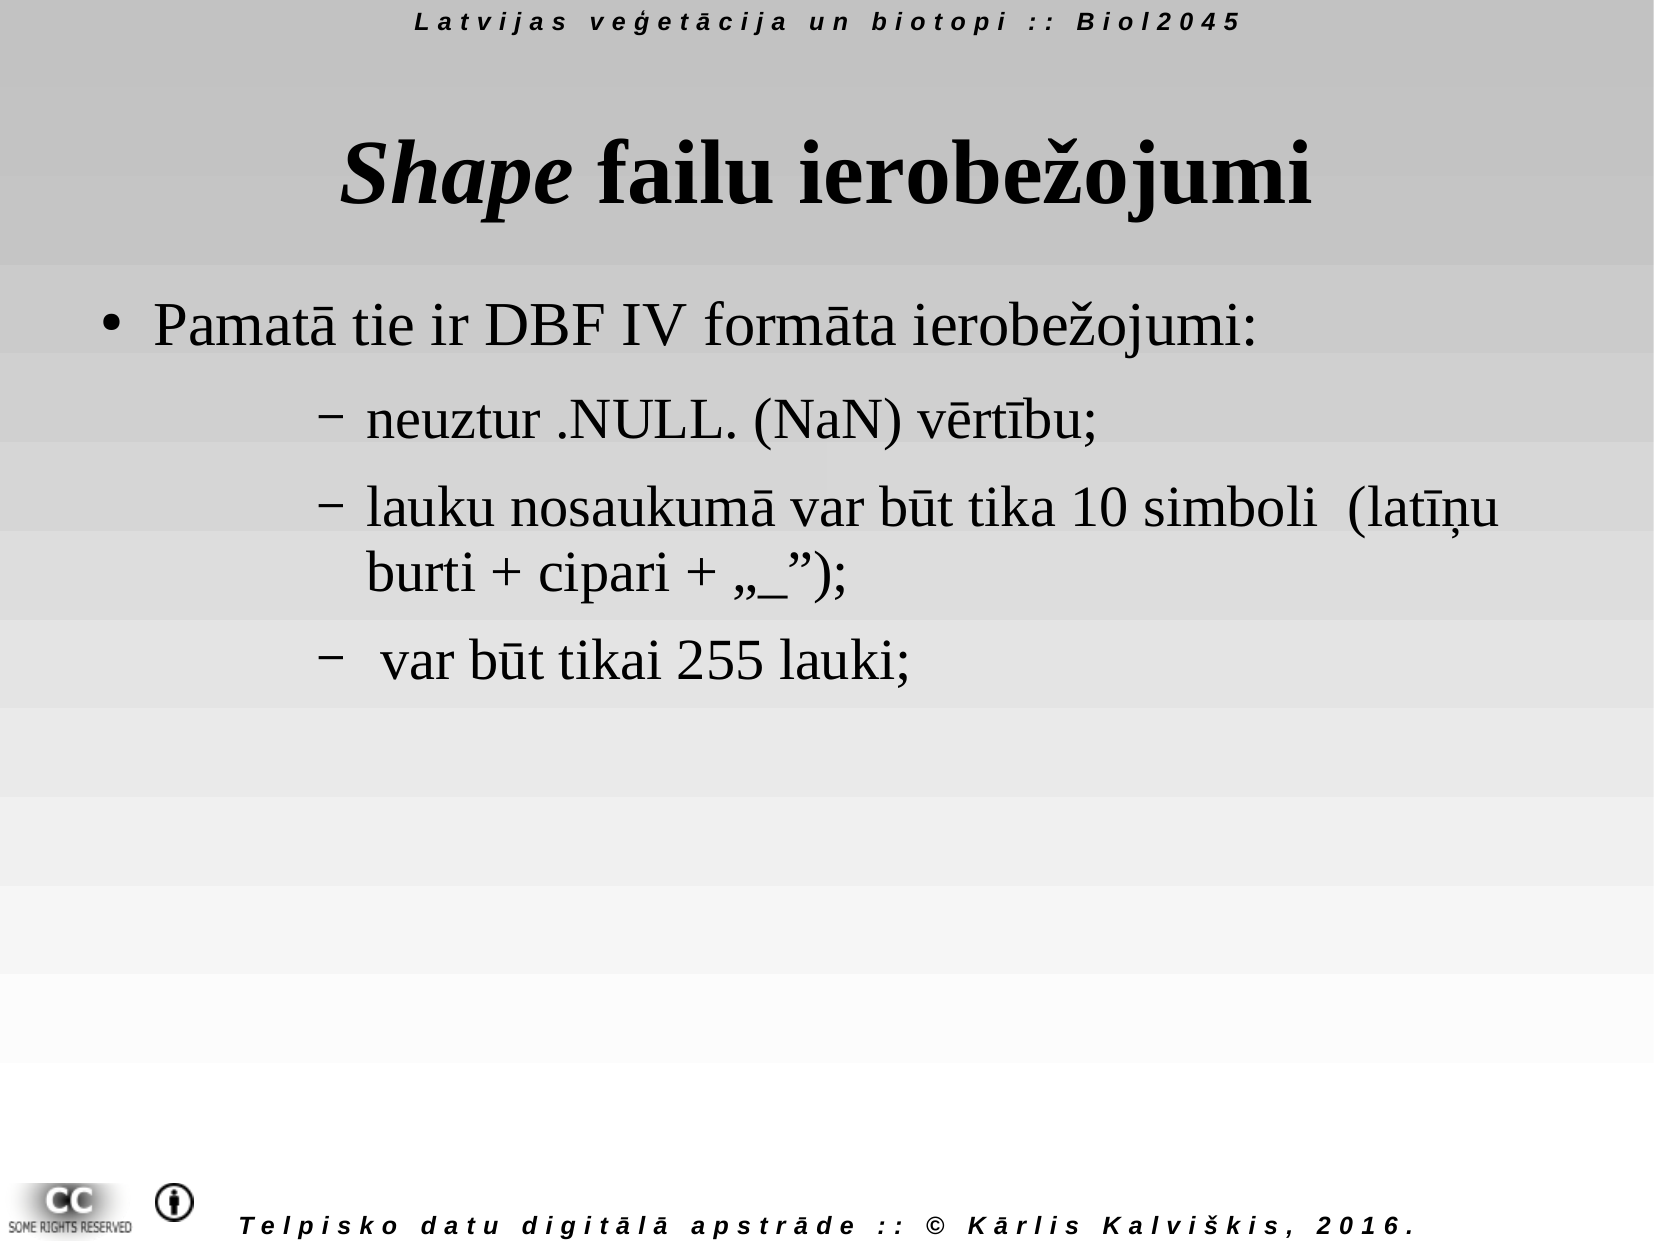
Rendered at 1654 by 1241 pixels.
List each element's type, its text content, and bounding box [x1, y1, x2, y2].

title Shape failu ierobežojumi [29, 56, 1625, 289]
picture [0, 0, 1654, 1241]
list Pamatā tie ir DBF IV formāta ierobežojumi: neuztur .NULL. (NaN) vērtību; lauku nosaukumā var būt tika 10 simboli (latīņu burti + cipari + „_”); var būt tikai 255 lauki; [82, 289, 1571, 1098]
